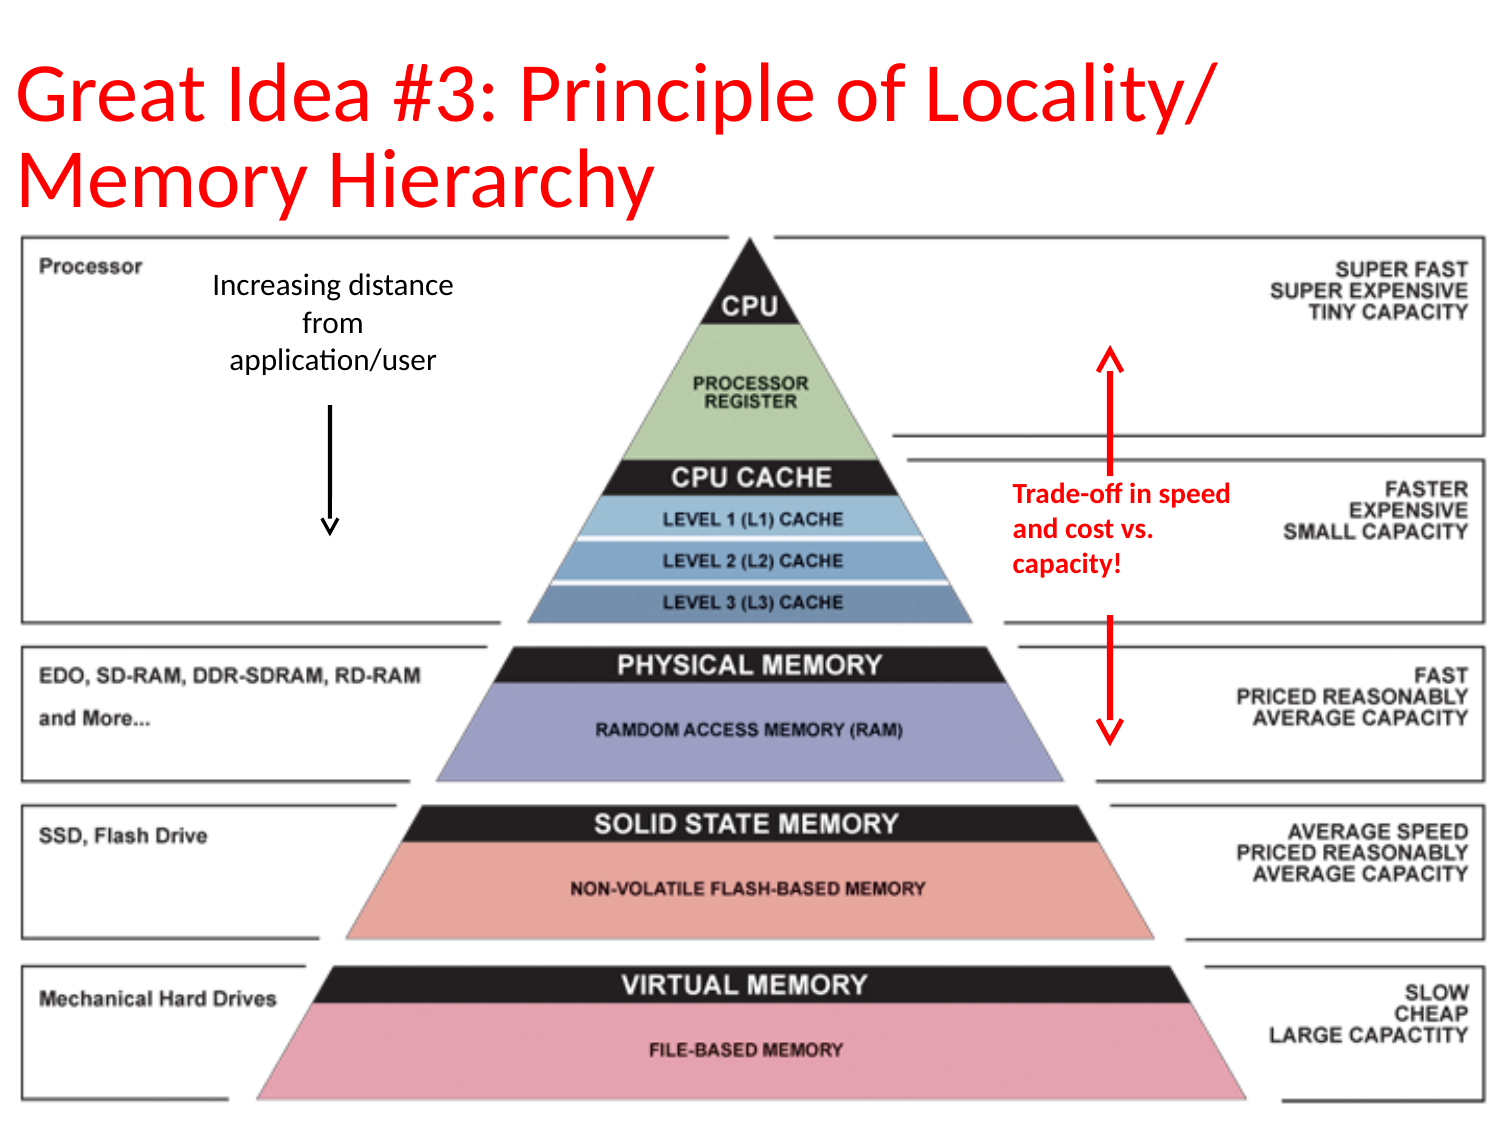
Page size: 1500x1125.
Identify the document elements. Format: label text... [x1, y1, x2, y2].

picture [9, 227, 1495, 1112]
title Great Idea #3: Principle of Locality/ Memory Hierarchy [0, 45, 1500, 233]
text_box Increasing distance from application/user [191, 257, 475, 385]
text_box Trade-off in speed and cost vs. capacity! [997, 466, 1275, 587]
